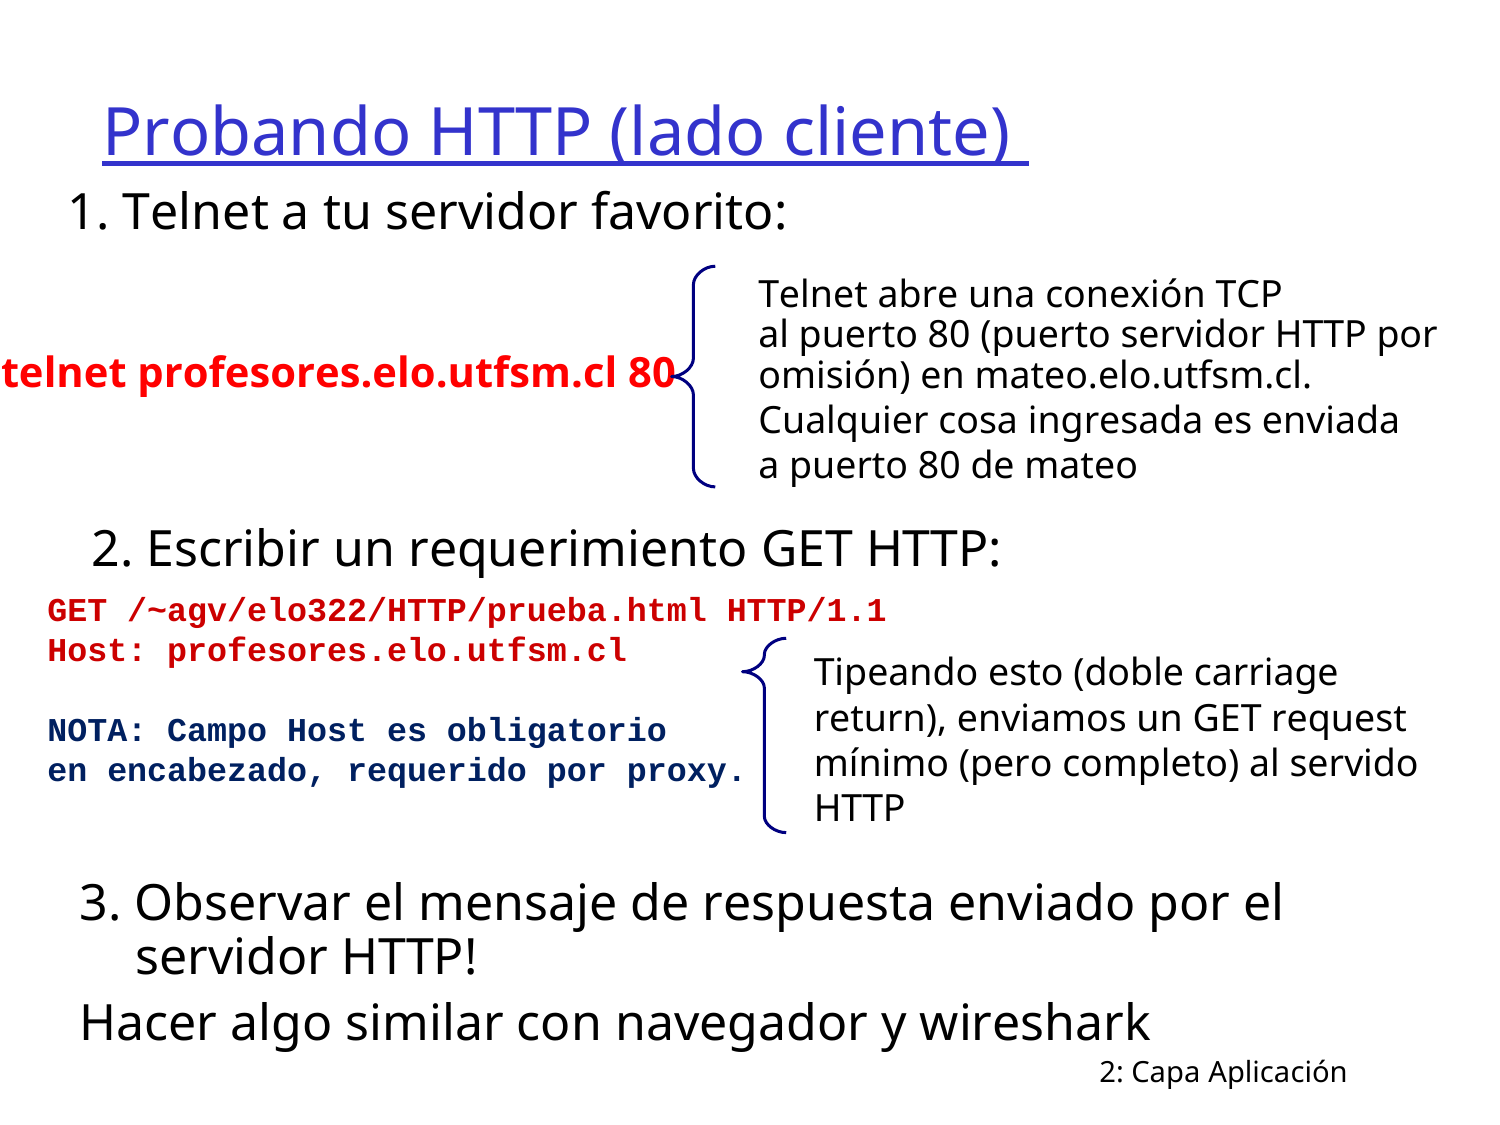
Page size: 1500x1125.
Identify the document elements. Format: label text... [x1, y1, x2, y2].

text_box telnet profesores.elo.utfsm.cl 80 [0, 343, 691, 405]
text_box Telnet abre una conexión TCP al puerto 80 (puerto servidor HTTP por omisión) en mateo.elo.utfsm.cl. Cualquier cosa ingresada es enviada a puerto 80 de mateo [743, 267, 1454, 495]
text_box 3. Observar el mensaje de respuesta enviado por el servidor HTTP! Hacer algo similar con navegador y wireshark [64, 869, 1394, 1060]
title Probando HTTP (lado cliente) [87, 37, 1475, 225]
text_box Tipeando esto (doble carriage return), enviamos un GET request mínimo (pero completo) al servido HTTP [798, 645, 1435, 837]
text_box GET /~agv/elo322/HTTP/prueba.html HTTP/1.1 Host: profesores.elo.utfsm.cl NOTA: Campo Host es obligatorio en encabezado, requerido por proxy. [32, 580, 903, 796]
list 1. Telnet a tu servidor favorito: [53, 172, 1382, 311]
text_box 2. Escribir un requerimiento GET HTTP: [76, 515, 1405, 645]
